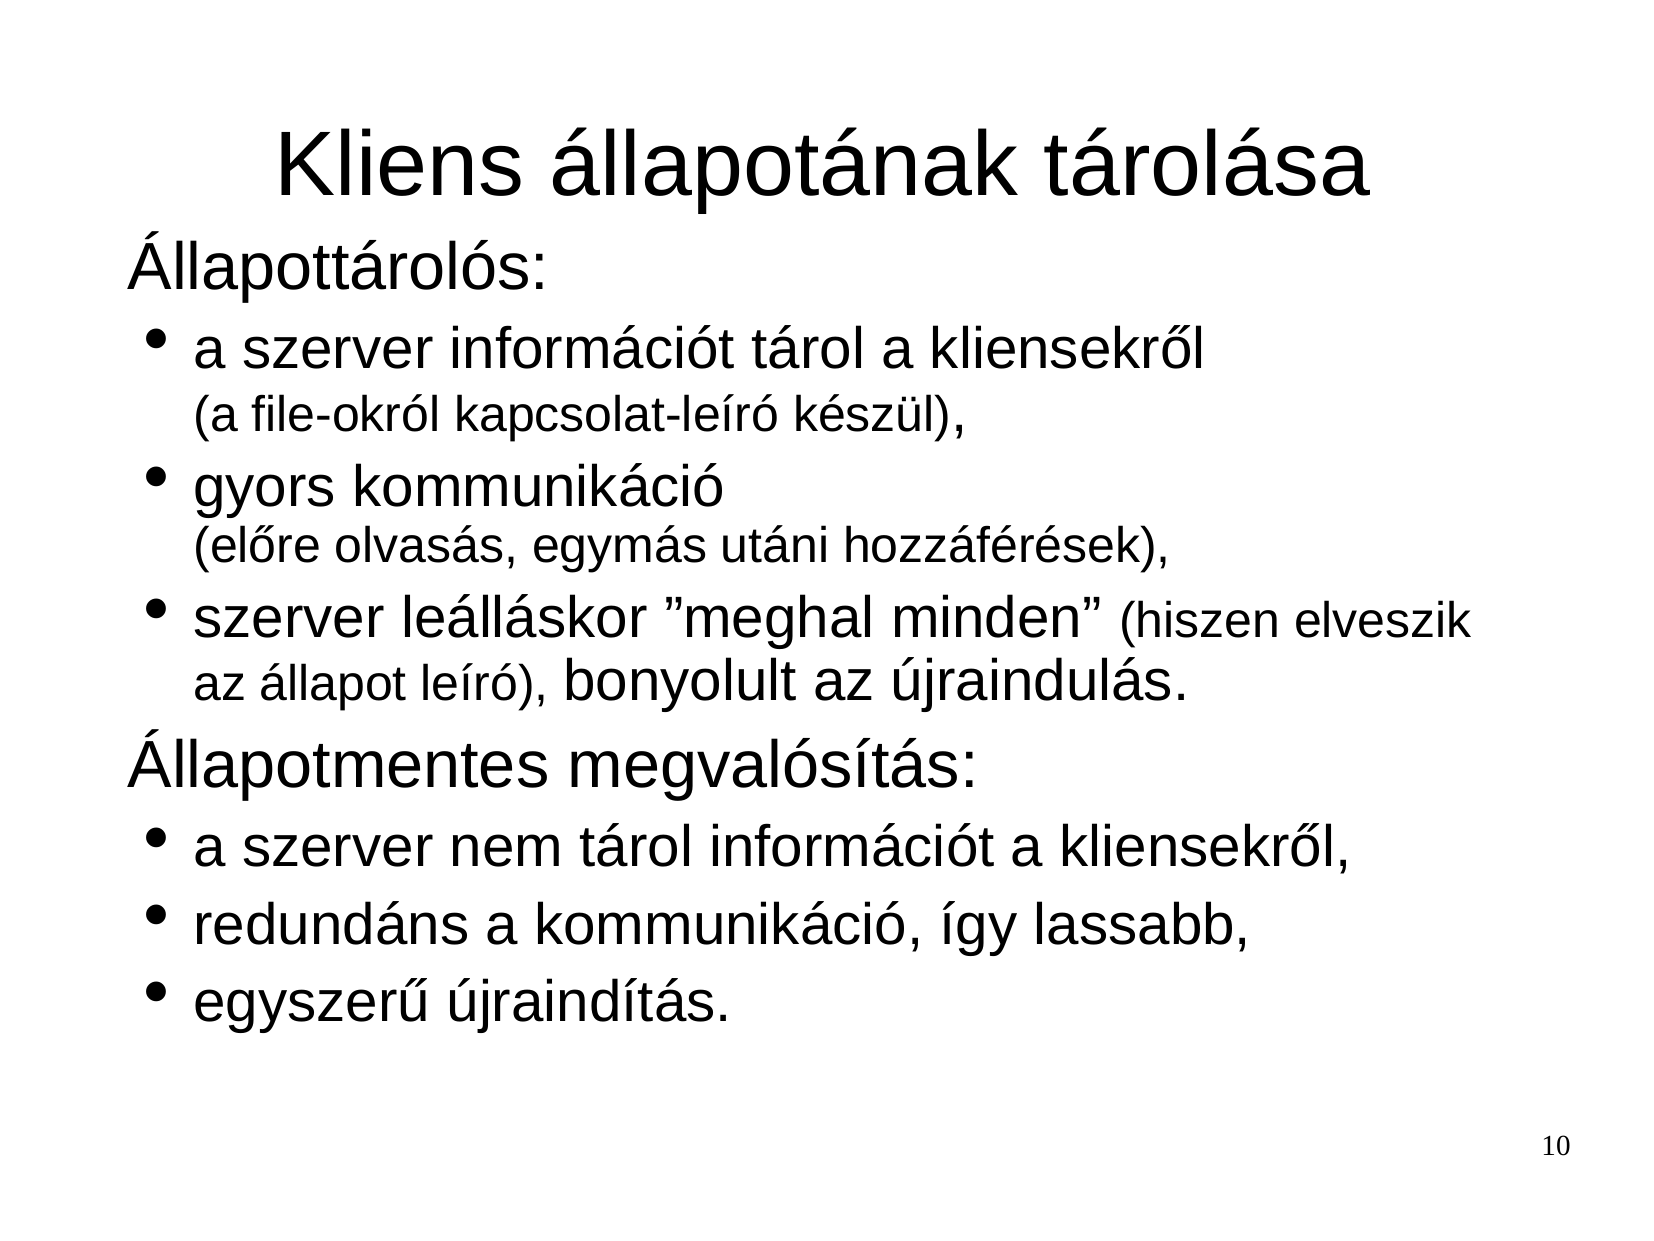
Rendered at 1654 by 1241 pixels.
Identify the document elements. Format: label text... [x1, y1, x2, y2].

list Állapottárolós: a szerver információt tárol a kliensekről (a file-okról kapcsolat-leíró készül), gyors kommunikáció (előre olvasás, egymás utáni hozzáférések), szerver leálláskor ”meghal minden” (hiszen elveszik az állapot leíró), bonyolult az újraindulás. Állapotmentes megvalósítás: a szerver nem tárol információt a kliensekről, redundáns a kommunikáció, így lassabb, egyszerű újraindítás. [56, 223, 1618, 1132]
title Kliens állapotának tárolása [120, 55, 1527, 223]
